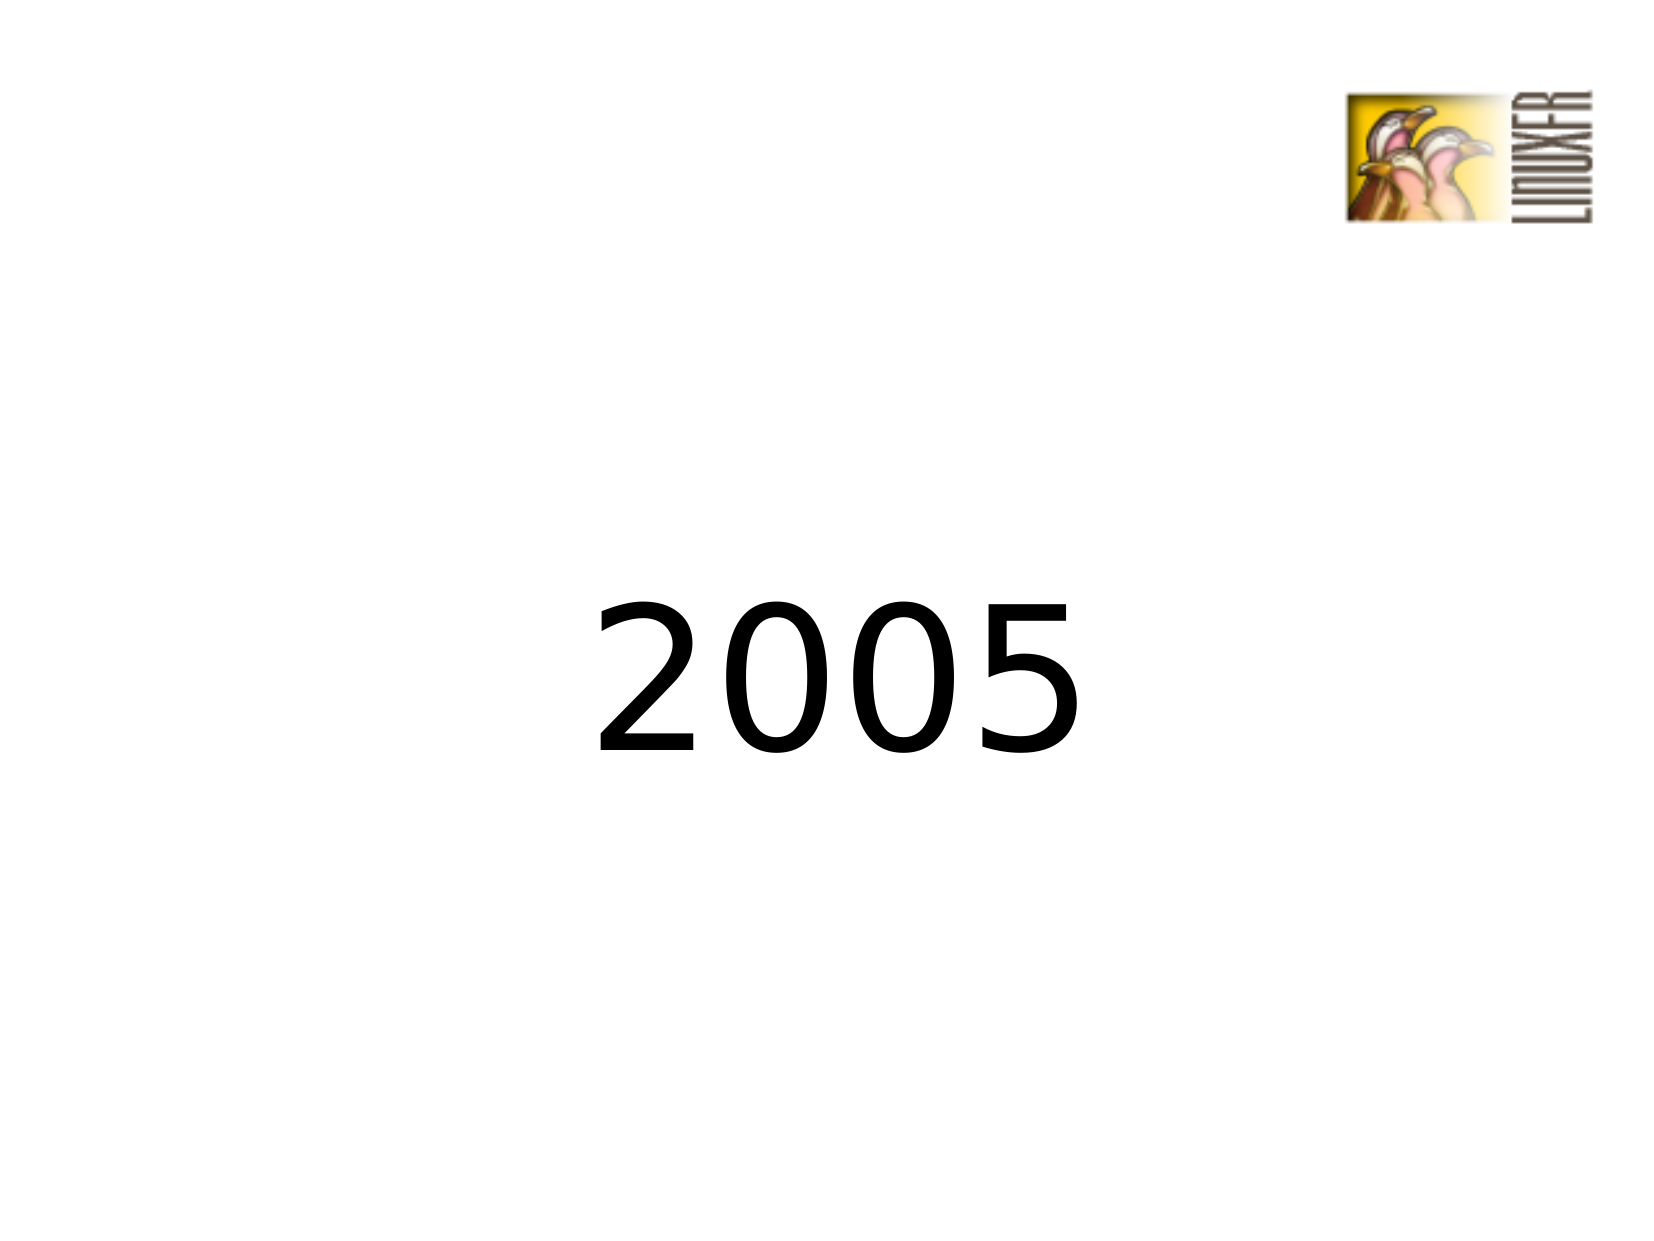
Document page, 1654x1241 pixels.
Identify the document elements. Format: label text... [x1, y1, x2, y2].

picture [1341, 88, 1601, 229]
subtitle 2005 [54, 259, 1628, 1103]
